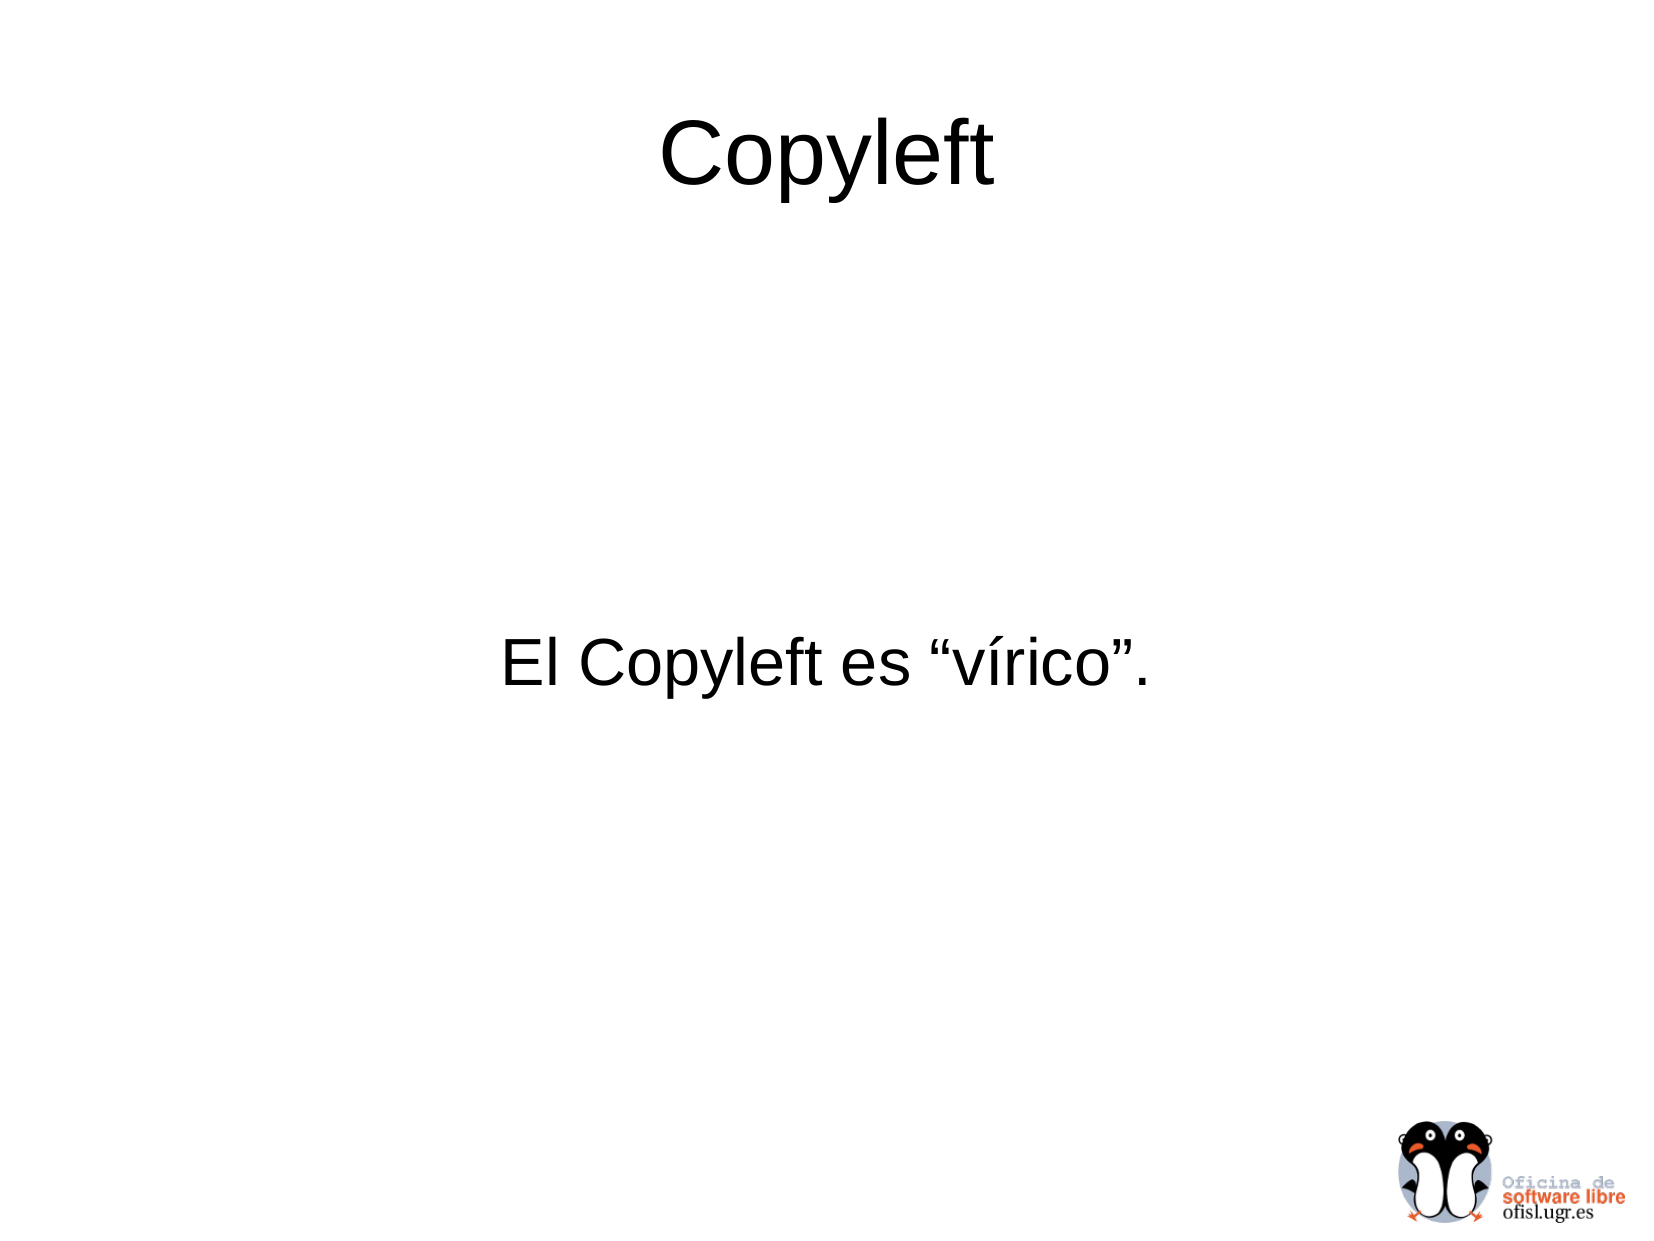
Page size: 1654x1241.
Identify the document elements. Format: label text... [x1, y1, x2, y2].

subtitle El Copyleft es “vírico”. [82, 297, 1571, 1102]
title Copyleft [82, 56, 1571, 250]
picture [1398, 1121, 1625, 1223]
